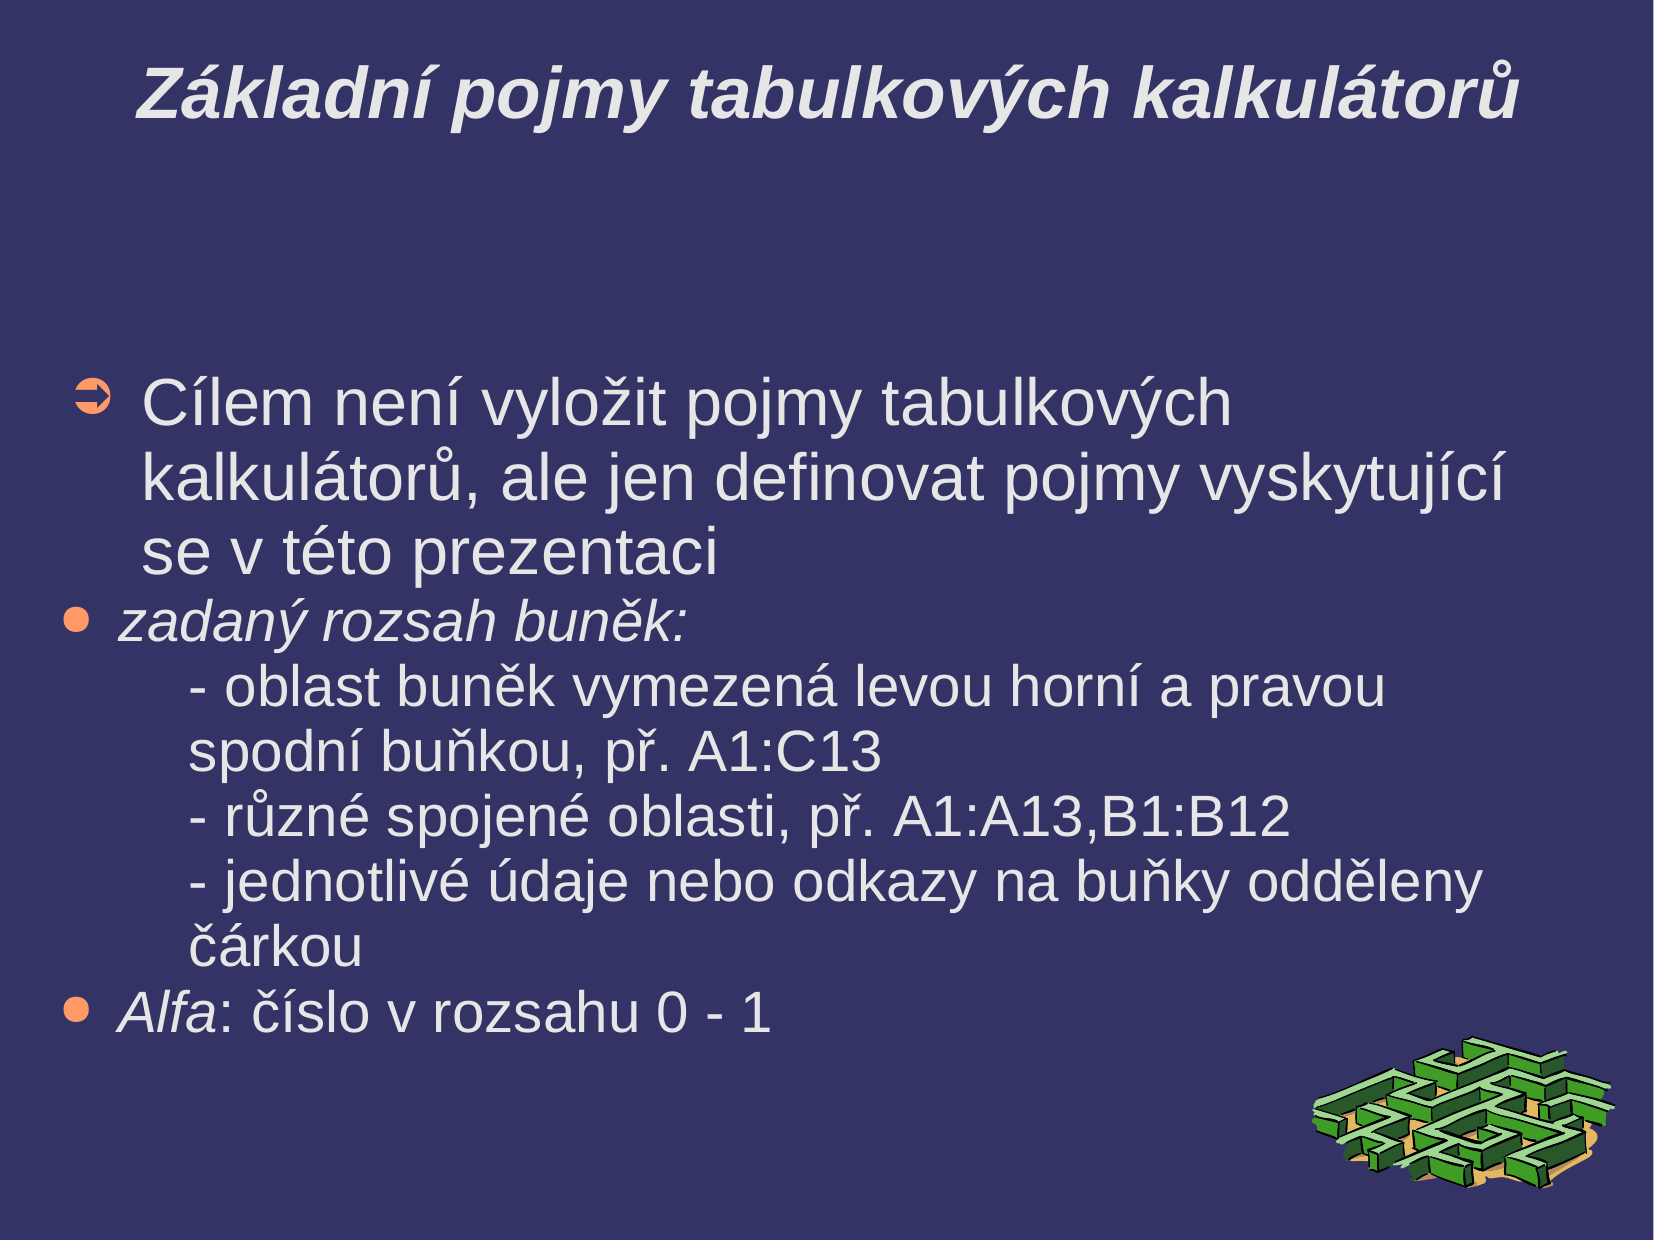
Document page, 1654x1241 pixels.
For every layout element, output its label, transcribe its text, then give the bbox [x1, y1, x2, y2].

list Cílem není vyložit pojmy tabulkových kalkulátorů, ale jen definovat pojmy vyskytující se v této prezentaci zadaný rozsah buněk: - oblast buněk vymezená levou horní a pravou spodní buňkou, př. A1:C13 - různé spojené oblasti, př. A1:A13,B1:B12 - jednotlivé údaje nebo odkazy na buňky odděleny čárkou Alfa: číslo v rozsahu 0 - 1 [59, 364, 1570, 1147]
title Základní pojmy tabulkových kalkulátorů [123, 0, 1536, 187]
